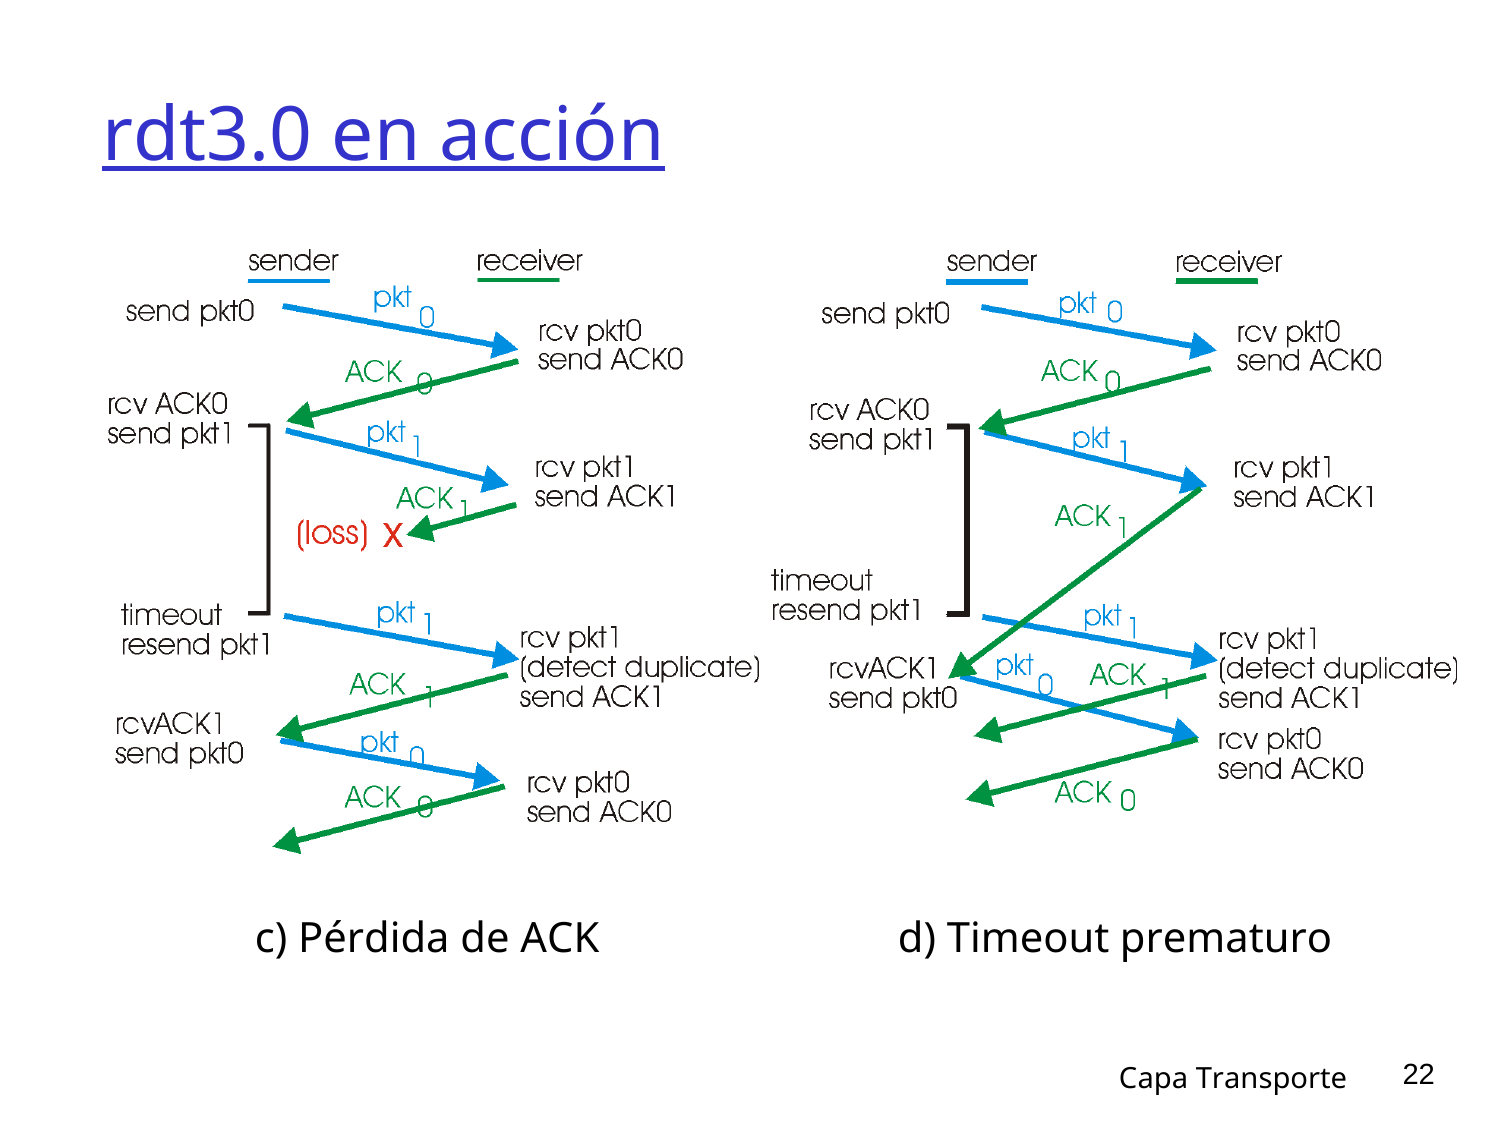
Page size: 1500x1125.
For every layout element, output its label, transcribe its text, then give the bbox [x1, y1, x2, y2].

title rdt3.0 en acción [87, 37, 1363, 225]
picture [107, 249, 1457, 948]
text_box d) Timeout prematuro [883, 900, 1348, 973]
text_box c) Pérdida de ACK [240, 900, 615, 973]
